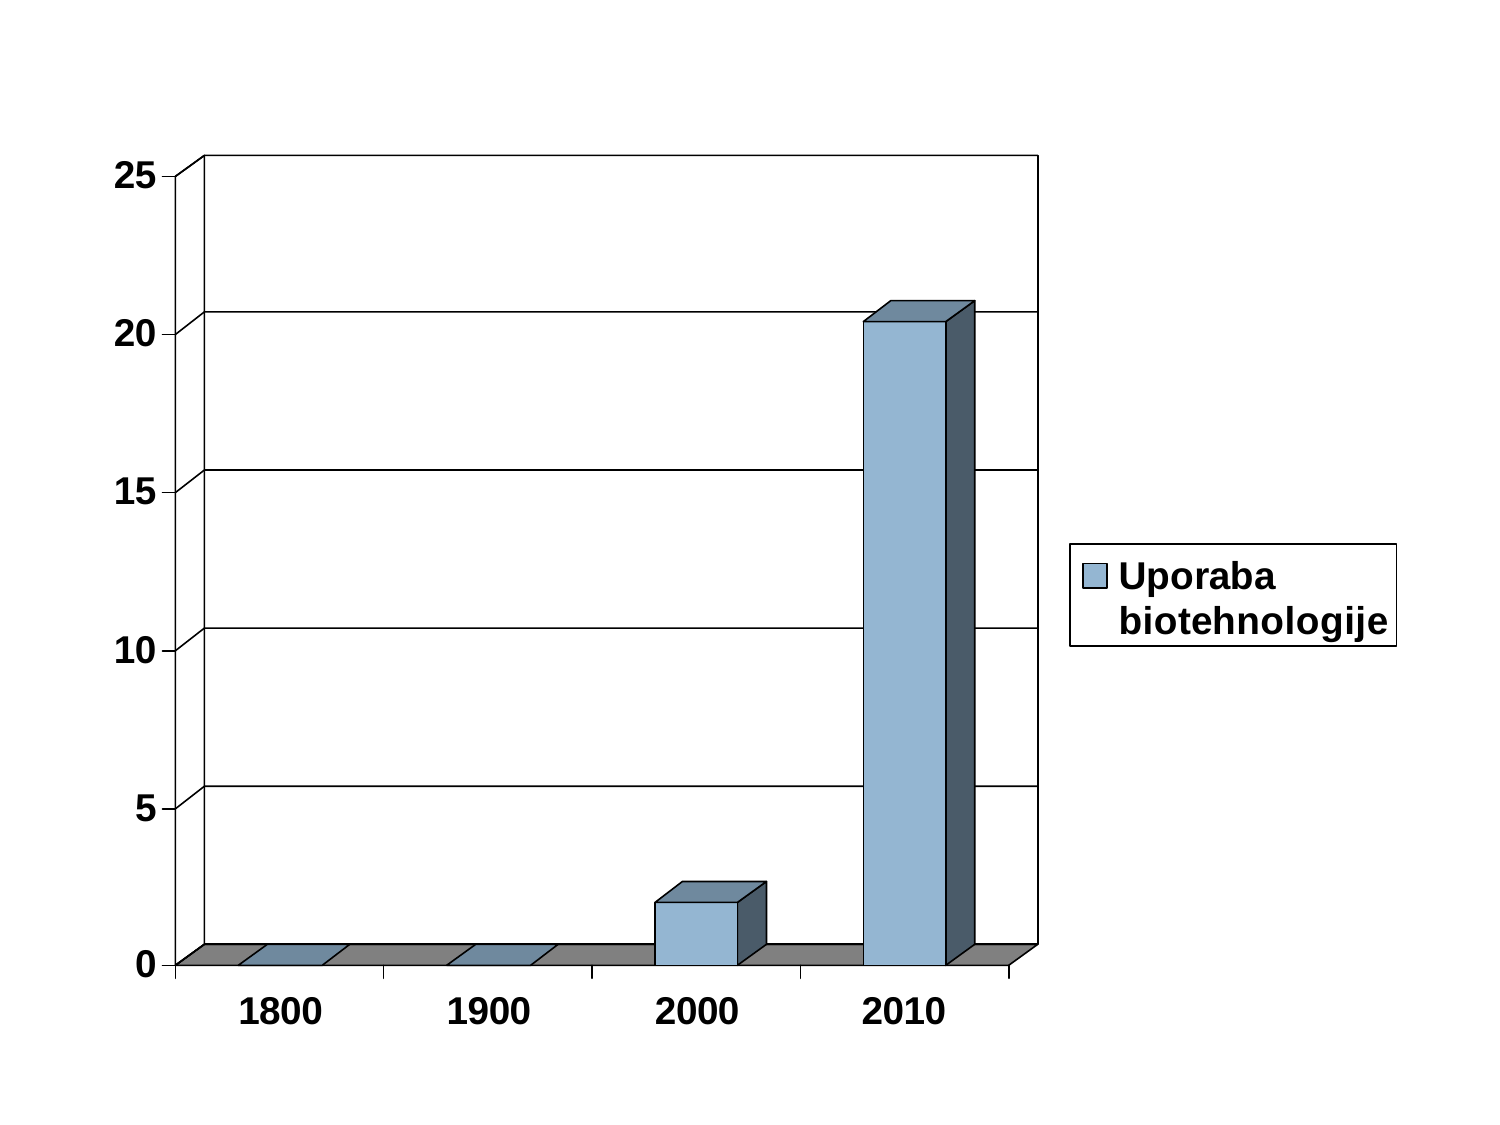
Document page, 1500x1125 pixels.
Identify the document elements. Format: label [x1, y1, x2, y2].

chart [70, 117, 1415, 1077]
picture [68, 116, 1413, 1076]
